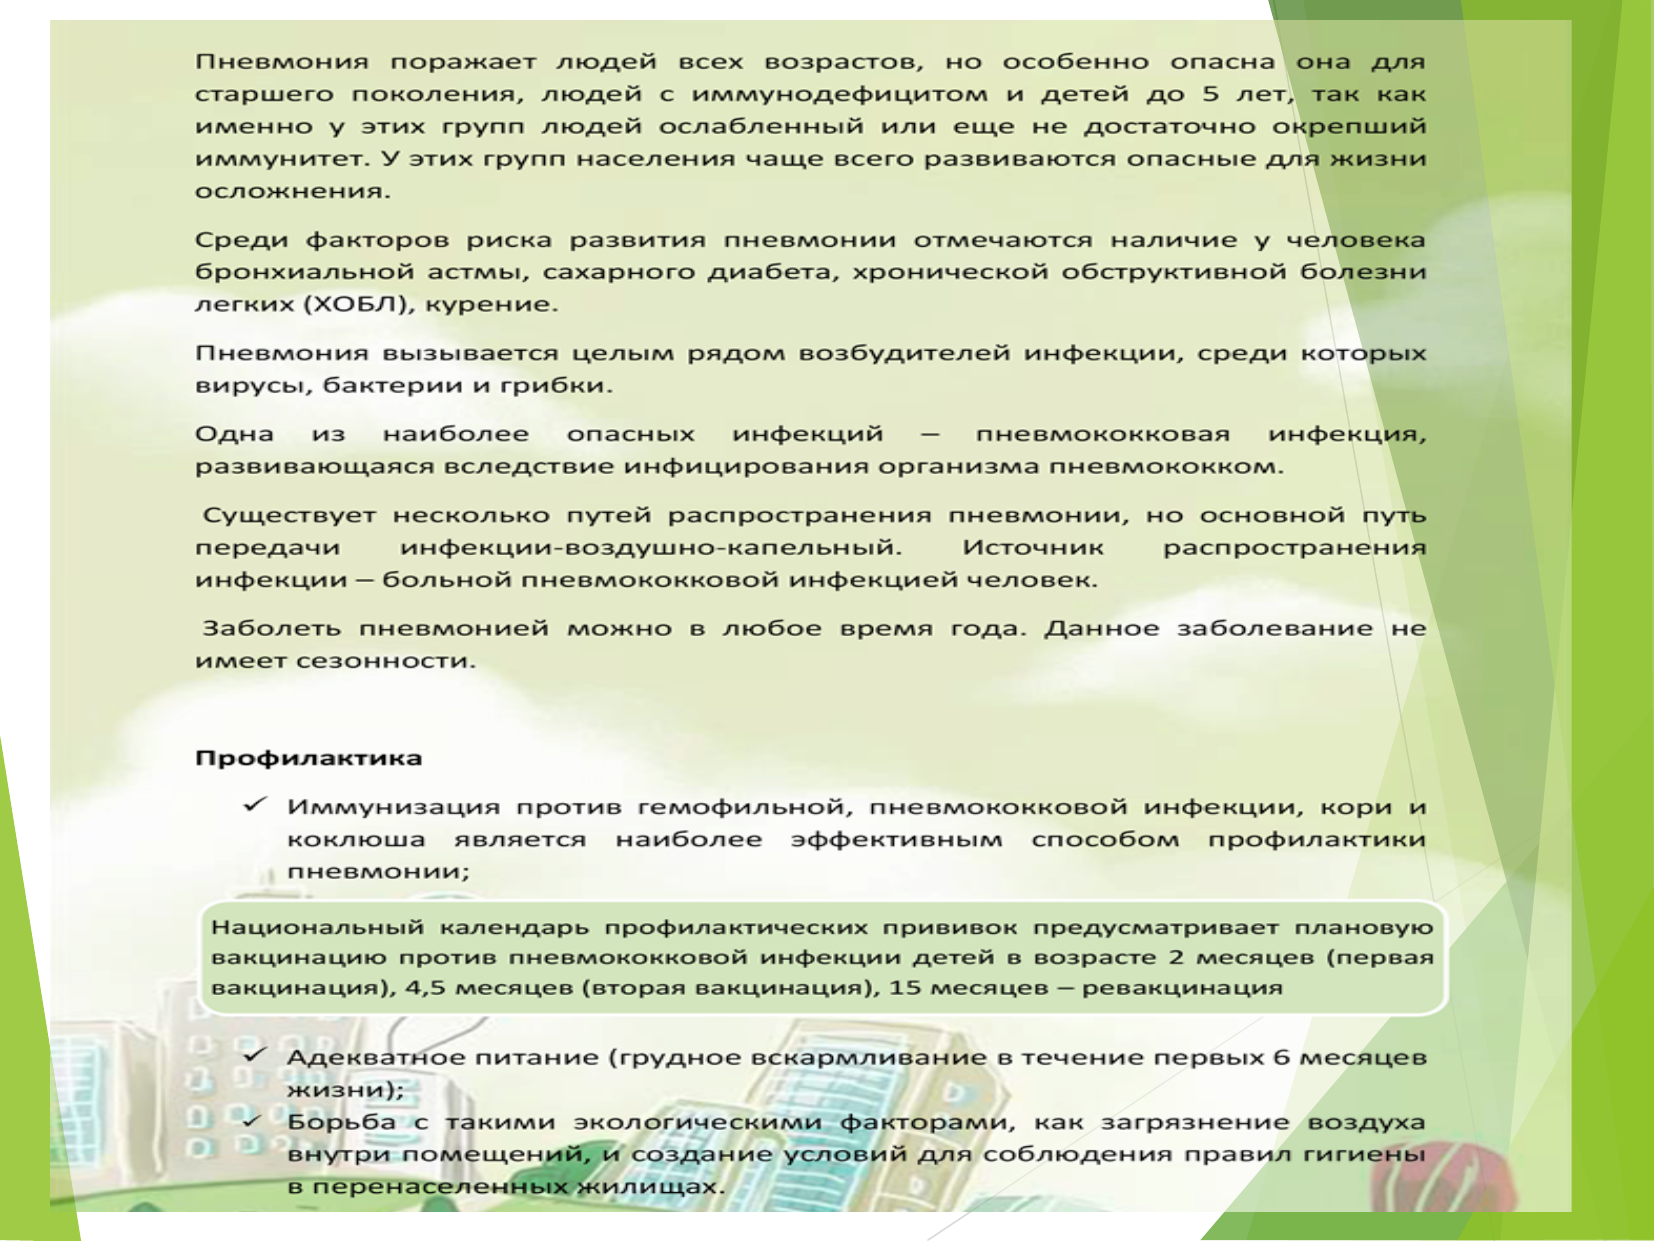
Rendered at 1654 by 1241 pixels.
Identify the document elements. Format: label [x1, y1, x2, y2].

picture [50, 20, 1572, 1212]
